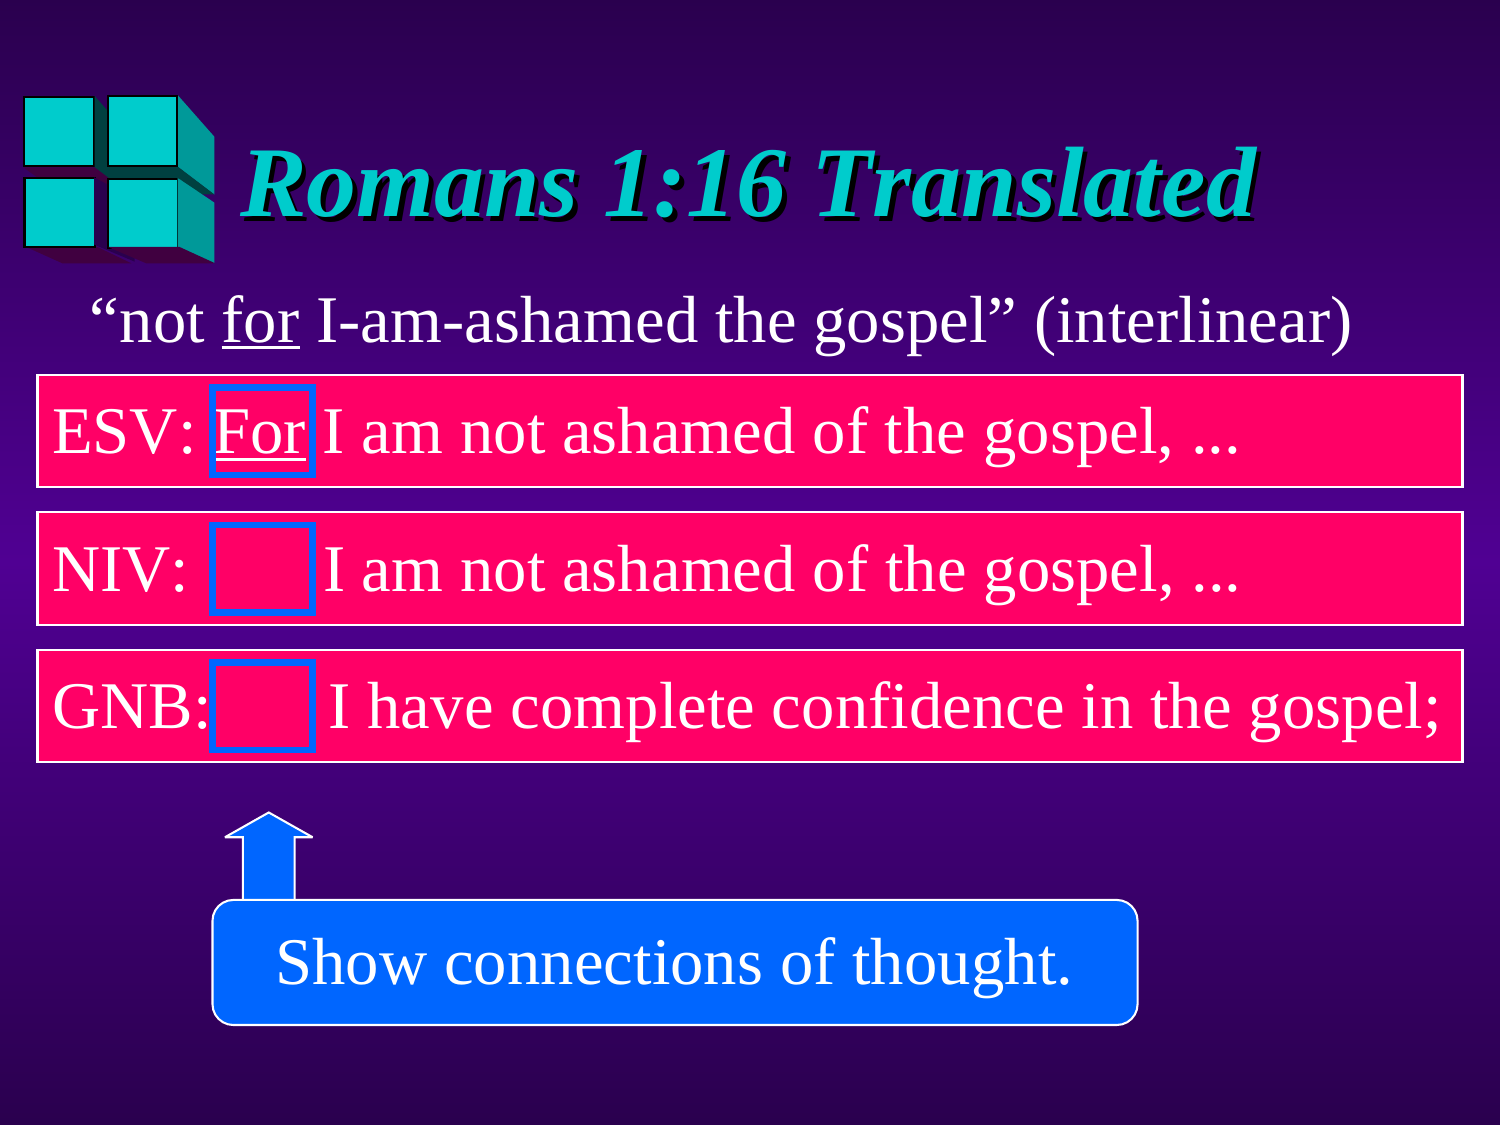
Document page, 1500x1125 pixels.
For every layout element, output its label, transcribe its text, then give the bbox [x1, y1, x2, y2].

title Romans 1:16 Translated [224, 78, 1388, 274]
text_box [225, 812, 313, 899]
text_box Show connections of thought. [212, 899, 1138, 1026]
text_box ESV: For I am not ashamed of the gospel, ... [37, 374, 1463, 488]
text_box NIV: I am not ashamed of the gospel, ... [37, 512, 1463, 625]
text_box “not for I-am-ashamed the gospel” (interlinear) [75, 274, 1426, 365]
text_box GNB: I have complete confidence in the gospel; [37, 649, 1463, 763]
